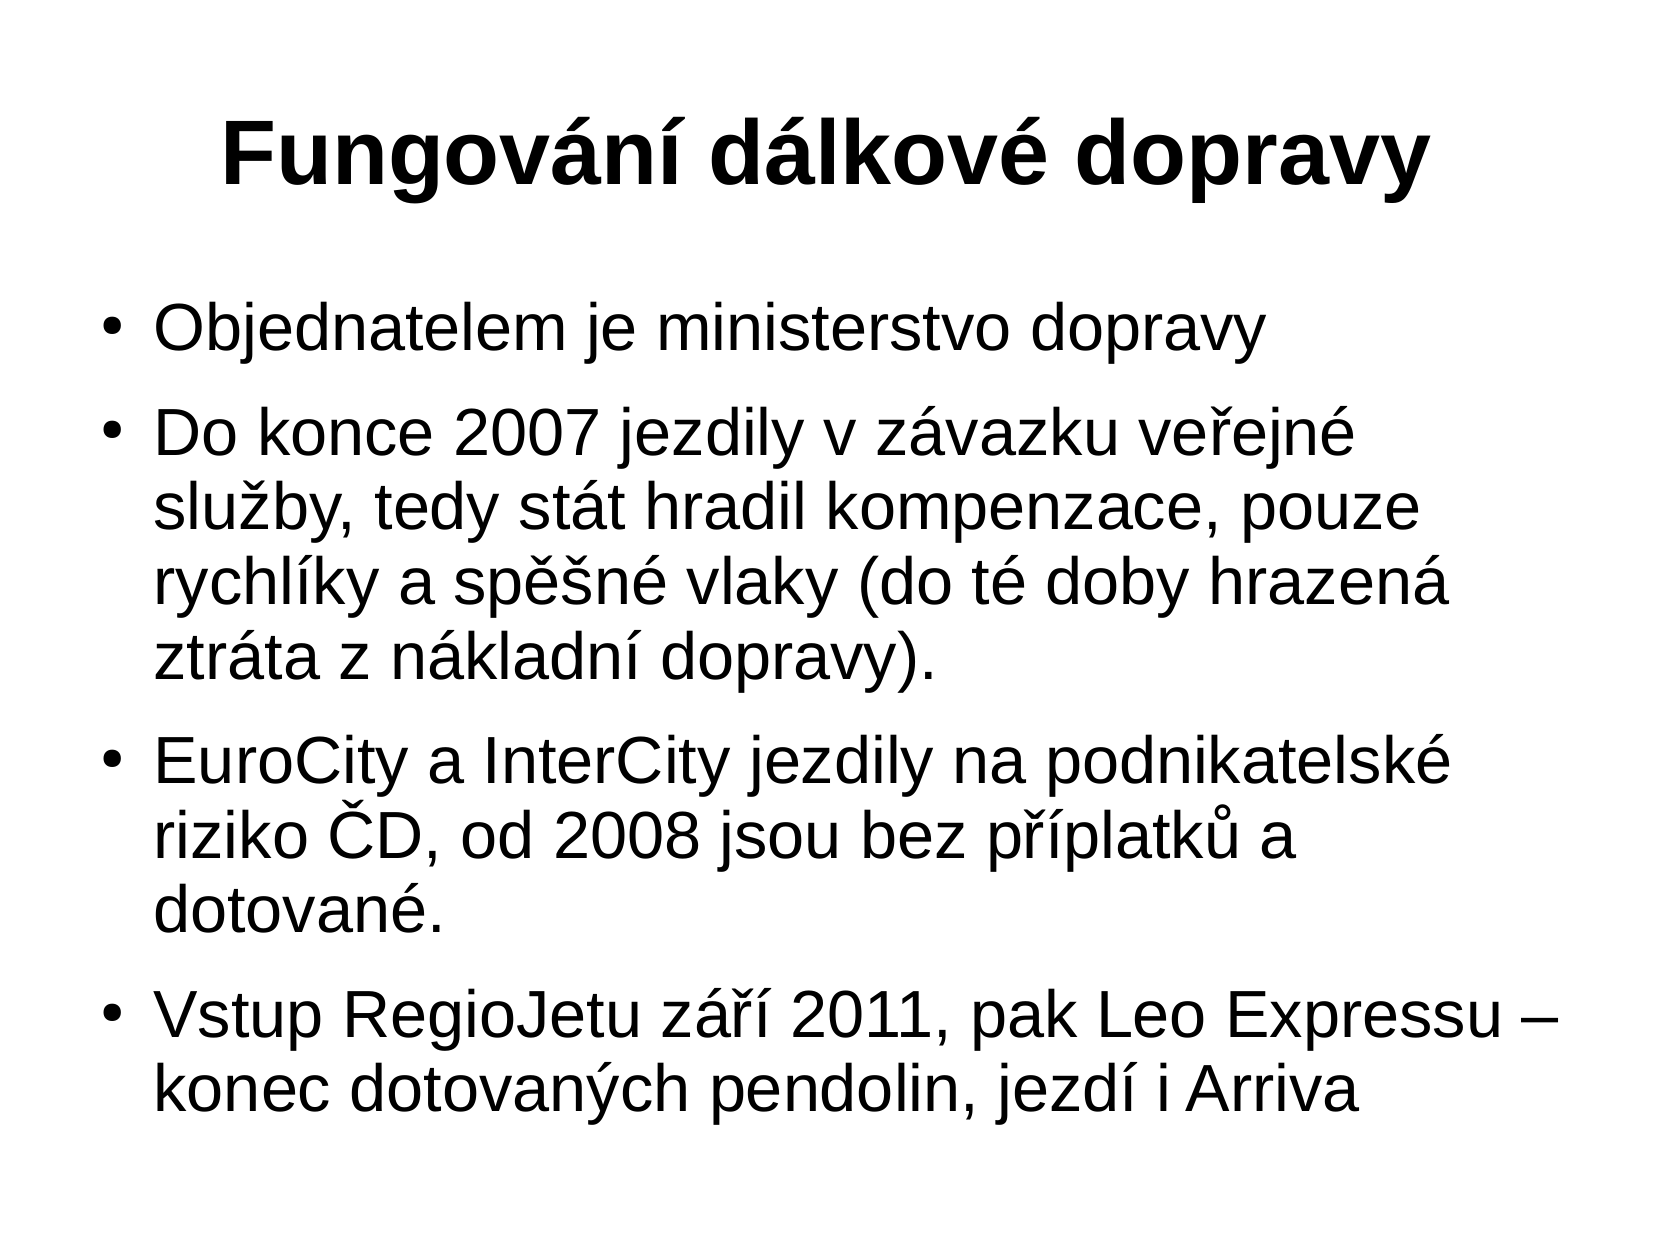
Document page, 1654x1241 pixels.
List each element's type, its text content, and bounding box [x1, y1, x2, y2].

list Objednatelem je ministerstvo dopravy Do konce 2007 jezdily v závazku veřejné služby, tedy stát hradil kompenzace, pouze rychlíky a spěšné vlaky (do té doby hrazená ztráta z nákladní dopravy). EuroCity a InterCity jezdily na podnikatelské riziko ČD, od 2008 jsou bez příplatků a dotované. Vstup RegioJetu září 2011, pak Leo Expressu – konec dotovaných pendolin, jezdí i Arriva [82, 290, 1571, 1127]
title Fungování dálkové dopravy [82, 49, 1571, 257]
